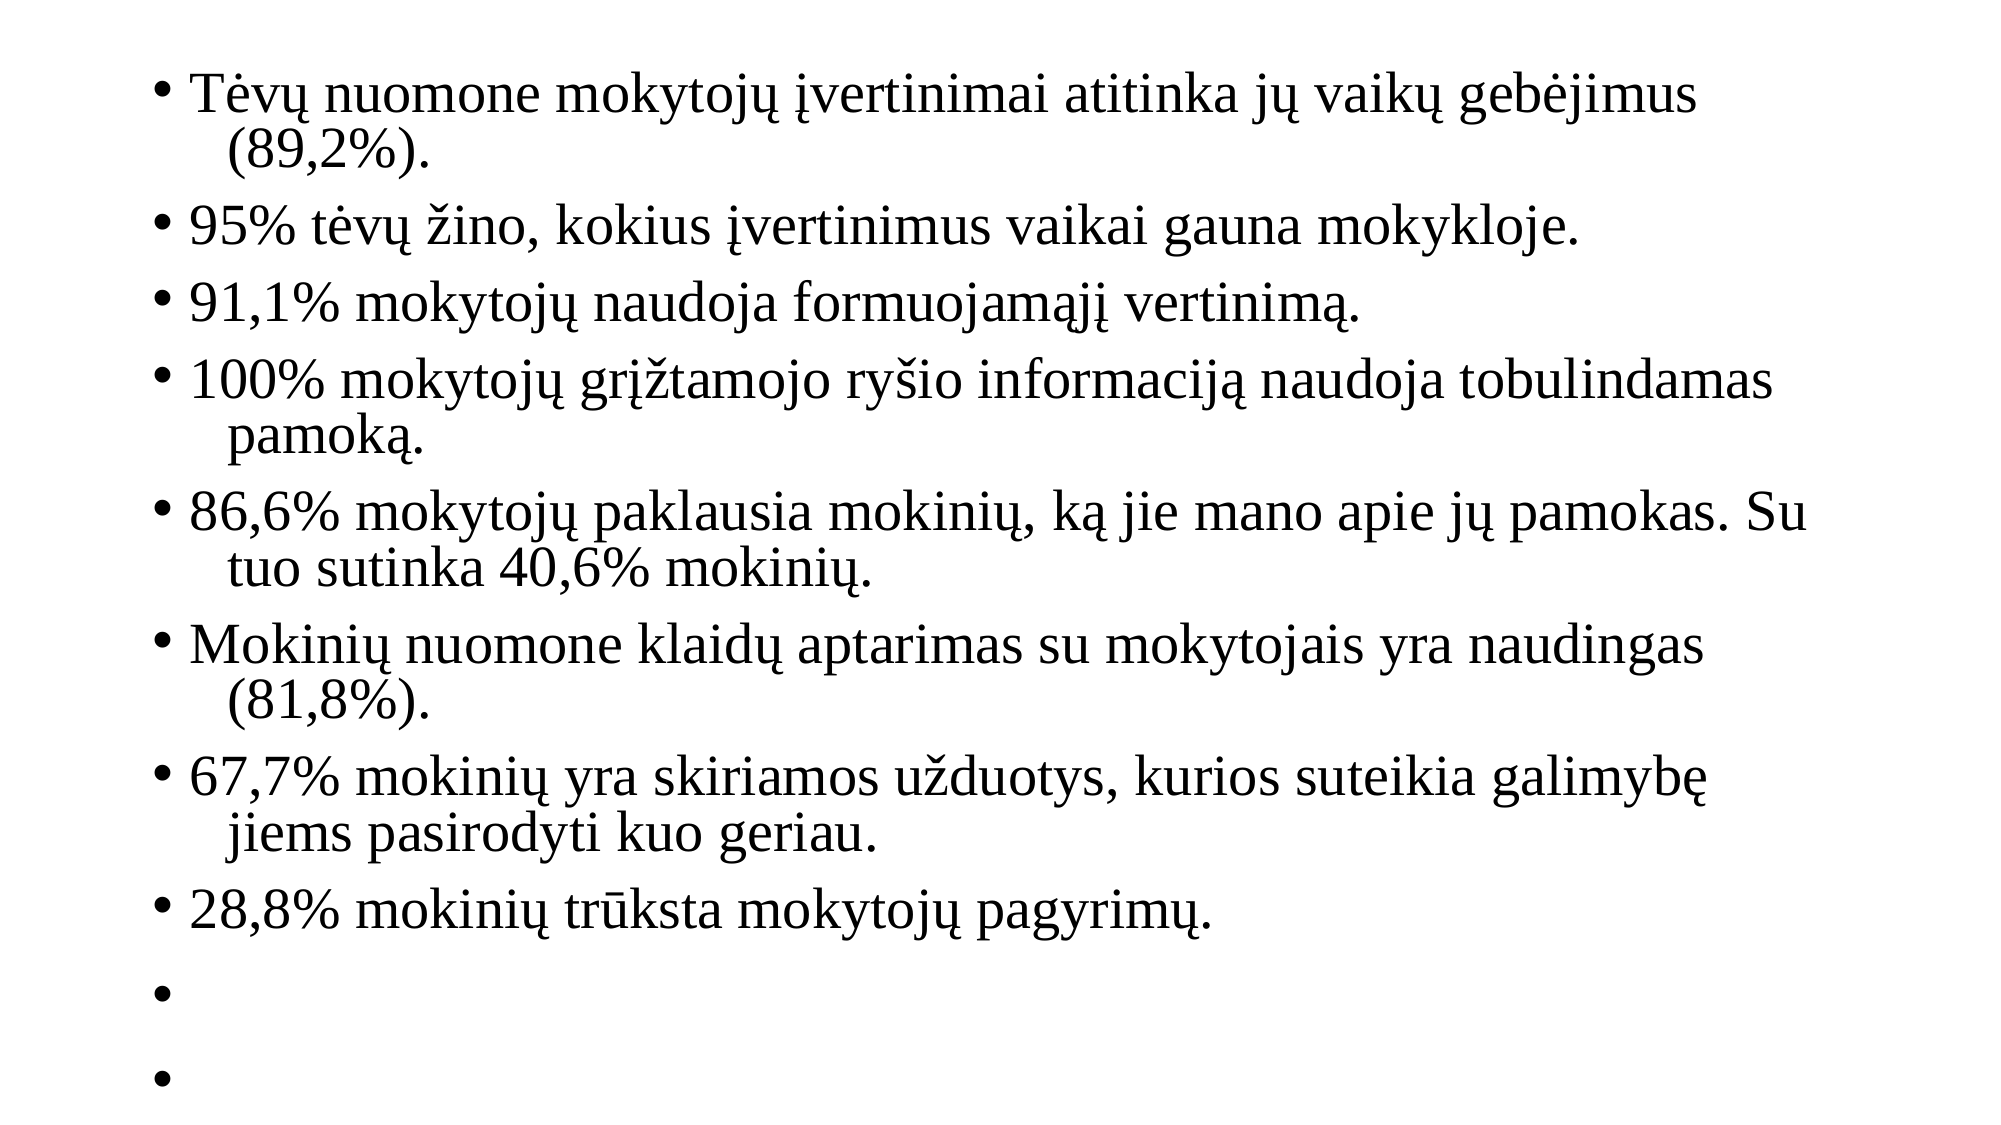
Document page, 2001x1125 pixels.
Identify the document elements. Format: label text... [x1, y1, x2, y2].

list Tėvų nuomone mokytojų įvertinimai atitinka jų vaikų gebėjimus (89,2%). 95% tėvų žino, kokius įvertinimus vaikai gauna mokykloje. 91,1% mokytojų naudoja formuojamąjį vertinimą. 100% mokytojų grįžtamojo ryšio informaciją naudoja tobulindamas pamoką. 86,6% mokytojų paklausia mokinių, ką jie mano apie jų pamokas. Su tuo sutinka 40,6% mokinių. Mokinių nuomone klaidų aptarimas su mokytojais yra naudingas (81,8%). 67,7% mokinių yra skiriamos užduotys, kurios suteikia galimybę jiems pasirodyti kuo geriau. 28,8% mokinių trūksta mokytojų pagyrimų. [137, 59, 1863, 1014]
